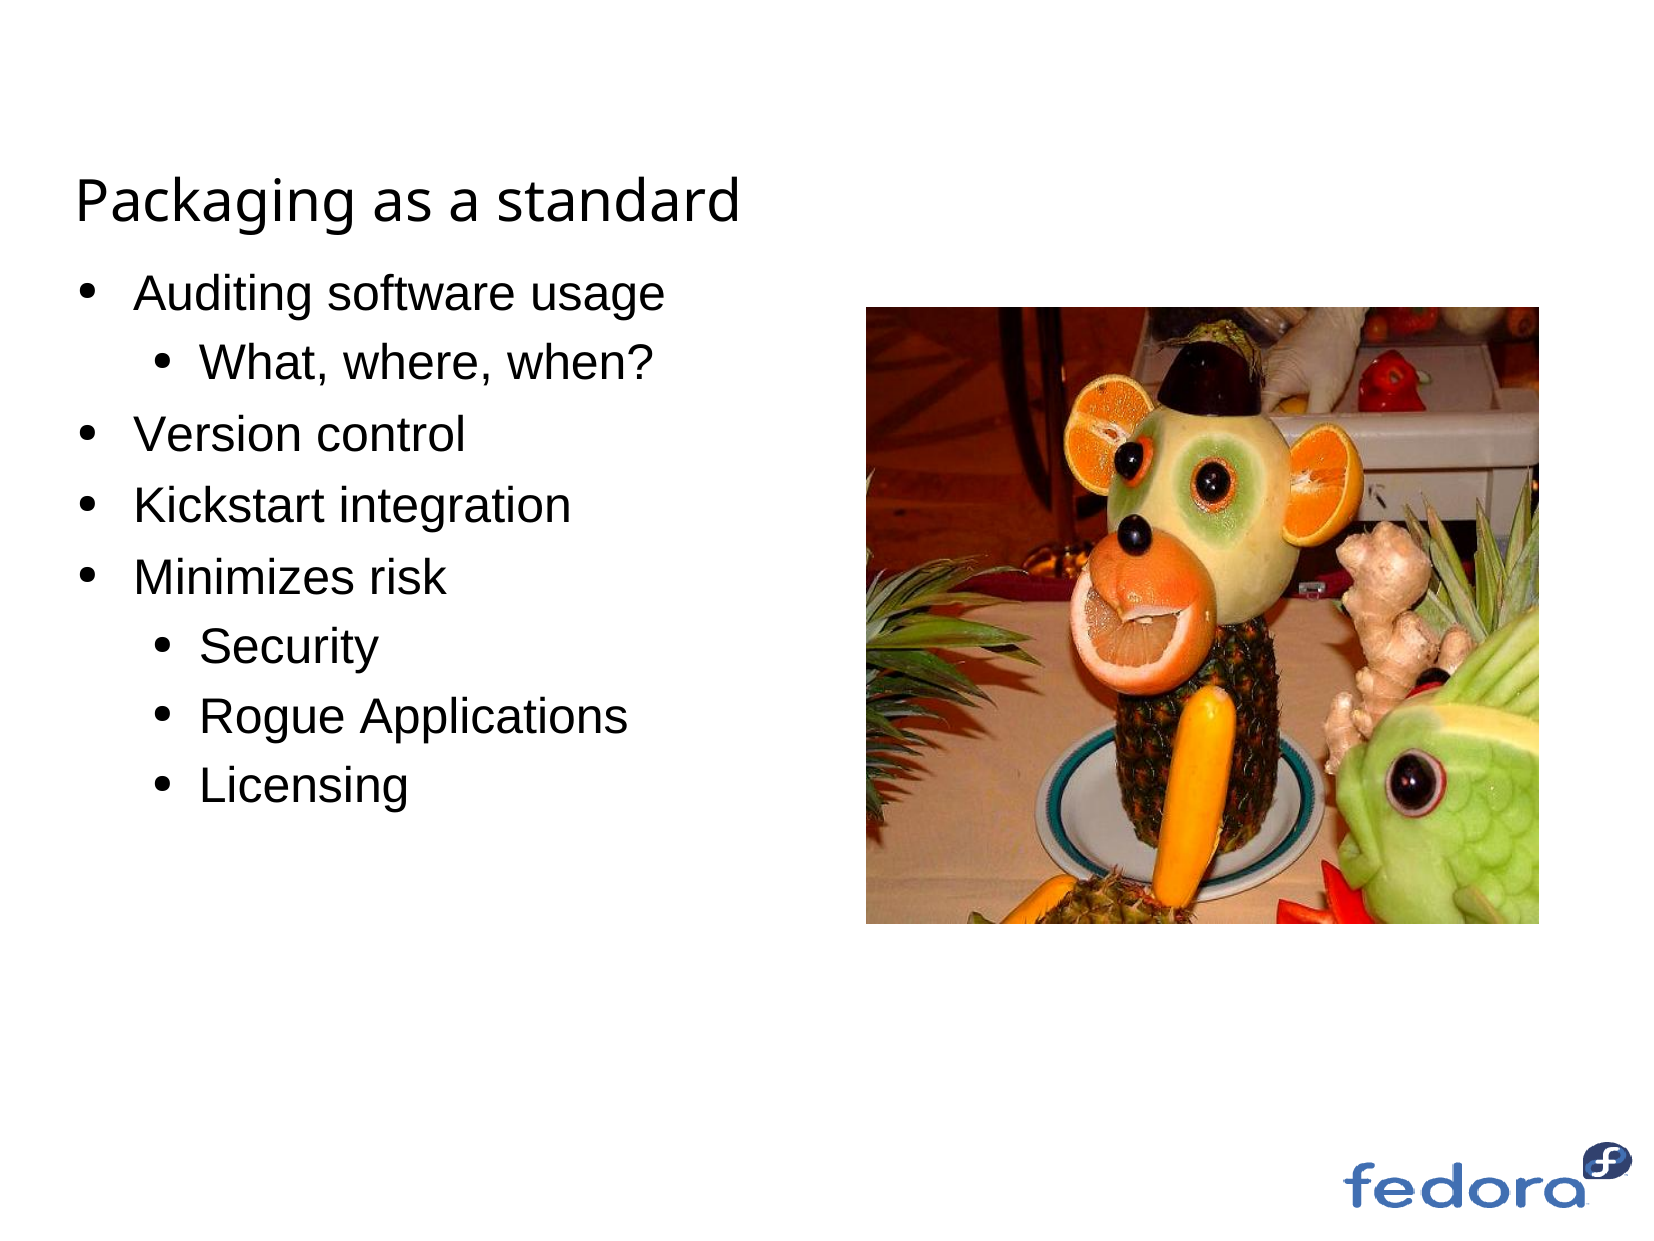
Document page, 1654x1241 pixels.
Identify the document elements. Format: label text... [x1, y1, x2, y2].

picture [1332, 1124, 1651, 1227]
picture [866, 307, 1539, 925]
title Packaging as a standard [74, 140, 1506, 259]
list Auditing software usage What, where, when? Version control Kickstart integration Minimizes risk Security Rogue Applications Licensing [77, 264, 772, 1174]
